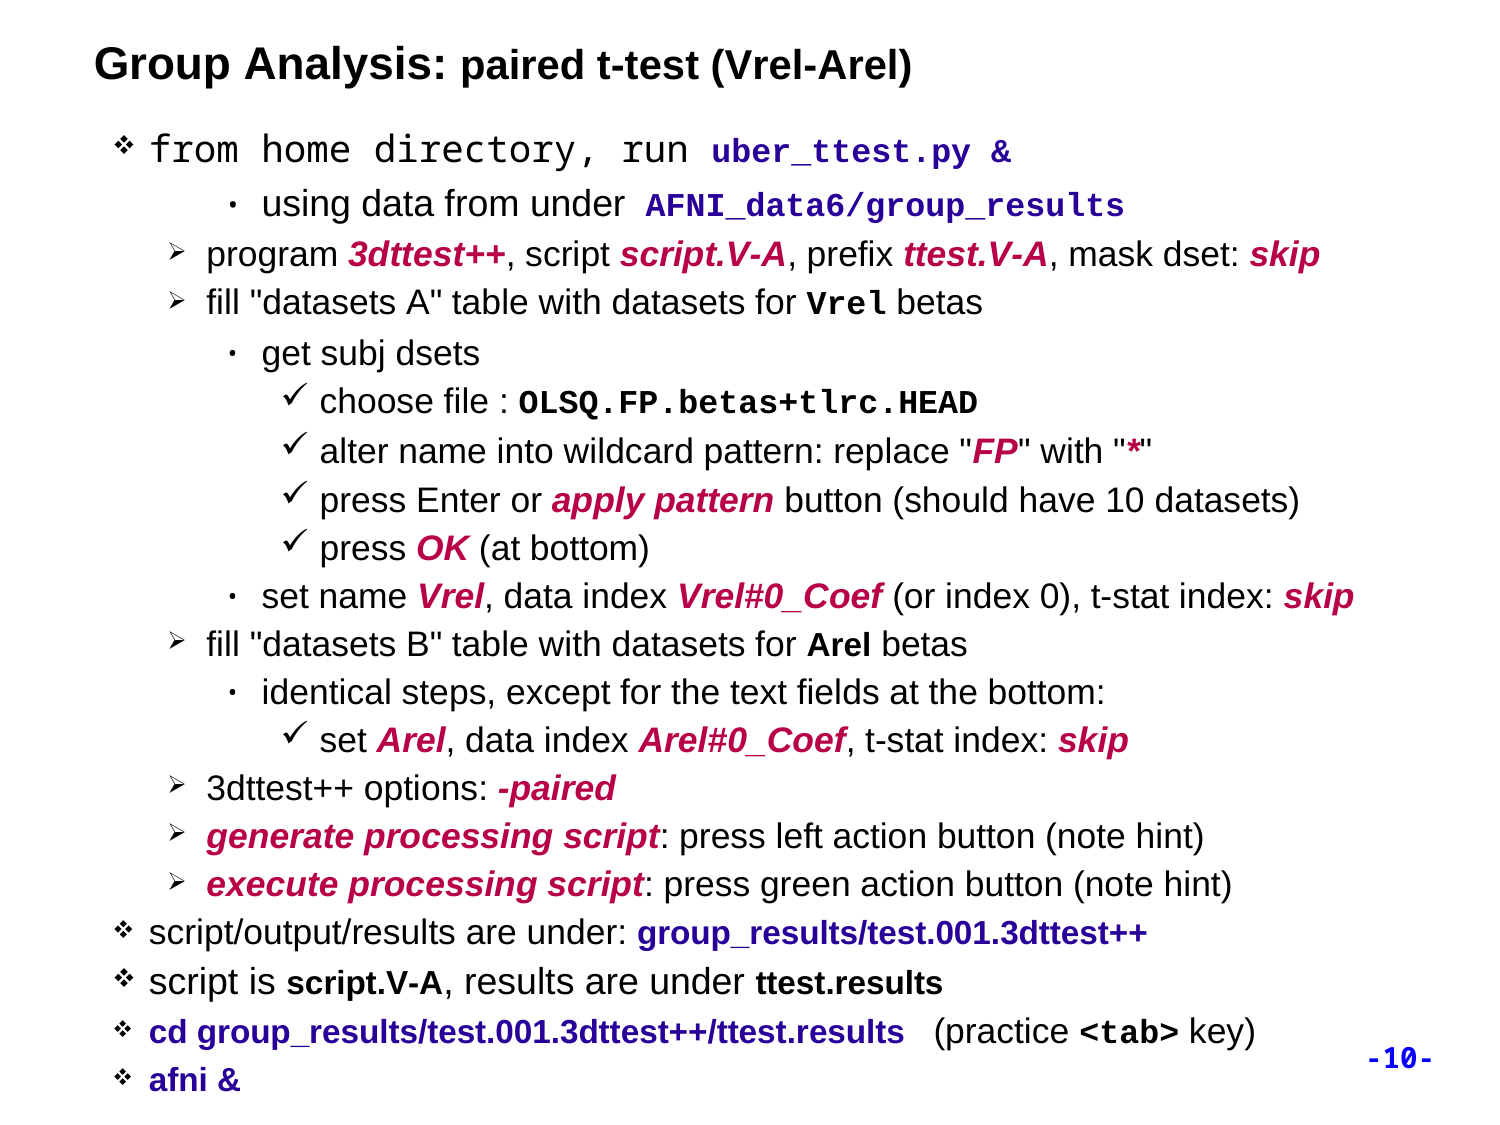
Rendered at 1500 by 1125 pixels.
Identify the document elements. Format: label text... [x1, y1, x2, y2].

list Group Analysis: paired t-test (Vrel-Arel) from home directory, run uber_ttest.py & using data from under AFNI_data6/group_results program 3dttest++, script script.V-A, prefix ttest.V-A, mask dset: skip fill "datasets A" table with datasets for Vrel betas get subj dsets choose file : OLSQ.FP.betas+tlrc.HEAD alter name into wildcard pattern: replace "FP" with "*" press Enter or apply pattern button (should have 10 datasets) press OK (at bottom) set name Vrel, data index Vrel#0_Coef (or index 0), t-stat index: skip fill "datasets B" table with datasets for Arel betas identical steps, except for the text fields at the bottom: set Arel, data index Arel#0_Coef, t-stat index: skip 3dttest++ options: -paired generate processing script: press left action button (note hint) execute processing script: press green action button (note hint) script/output/results are under: group_results/test.001.3dttest++ script is script.V-A, results are under ttest.results cd group_results/test.001.3dttest++/ttest.results (practice <tab> key) afni & [40, 29, 1461, 1125]
